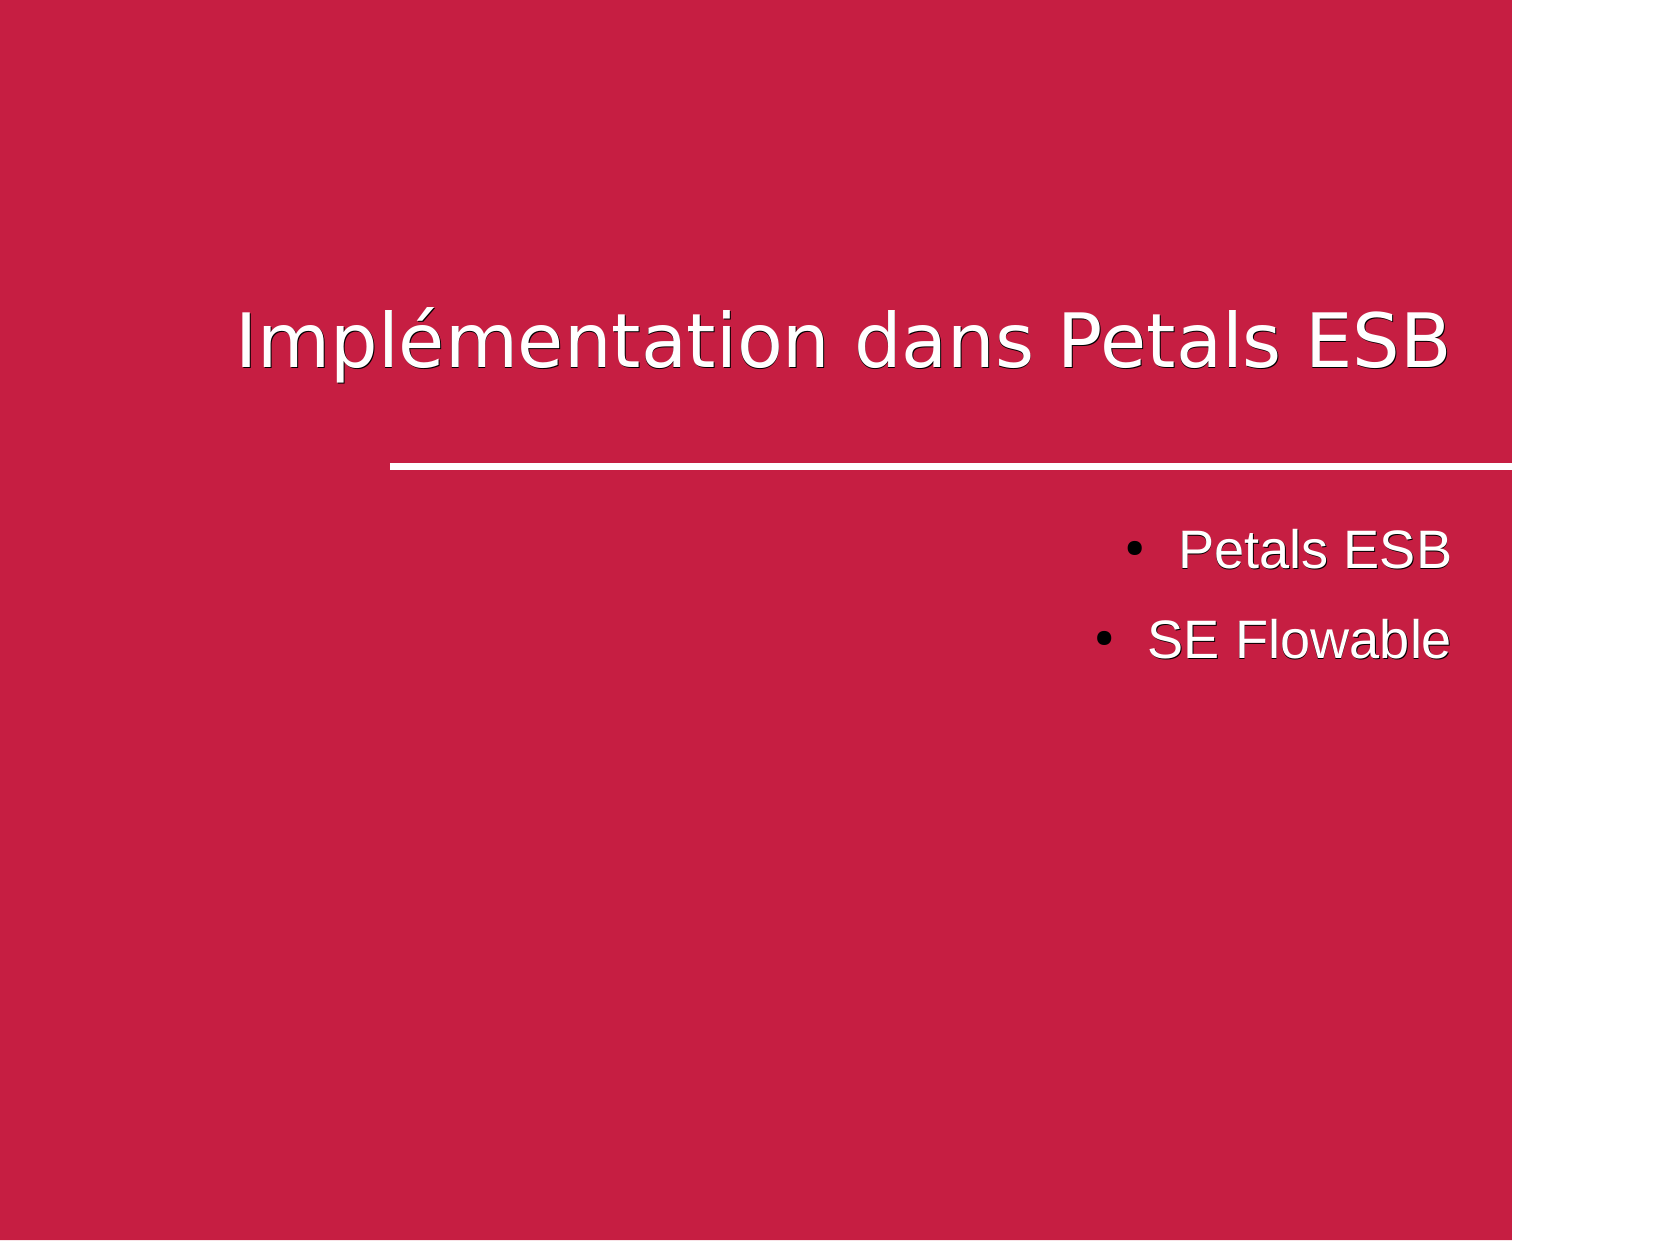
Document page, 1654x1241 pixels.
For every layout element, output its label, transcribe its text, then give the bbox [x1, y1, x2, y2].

list Petals ESB SE Flowable [82, 519, 1453, 1123]
title Implémentation dans Petals ESB [82, 238, 1453, 446]
